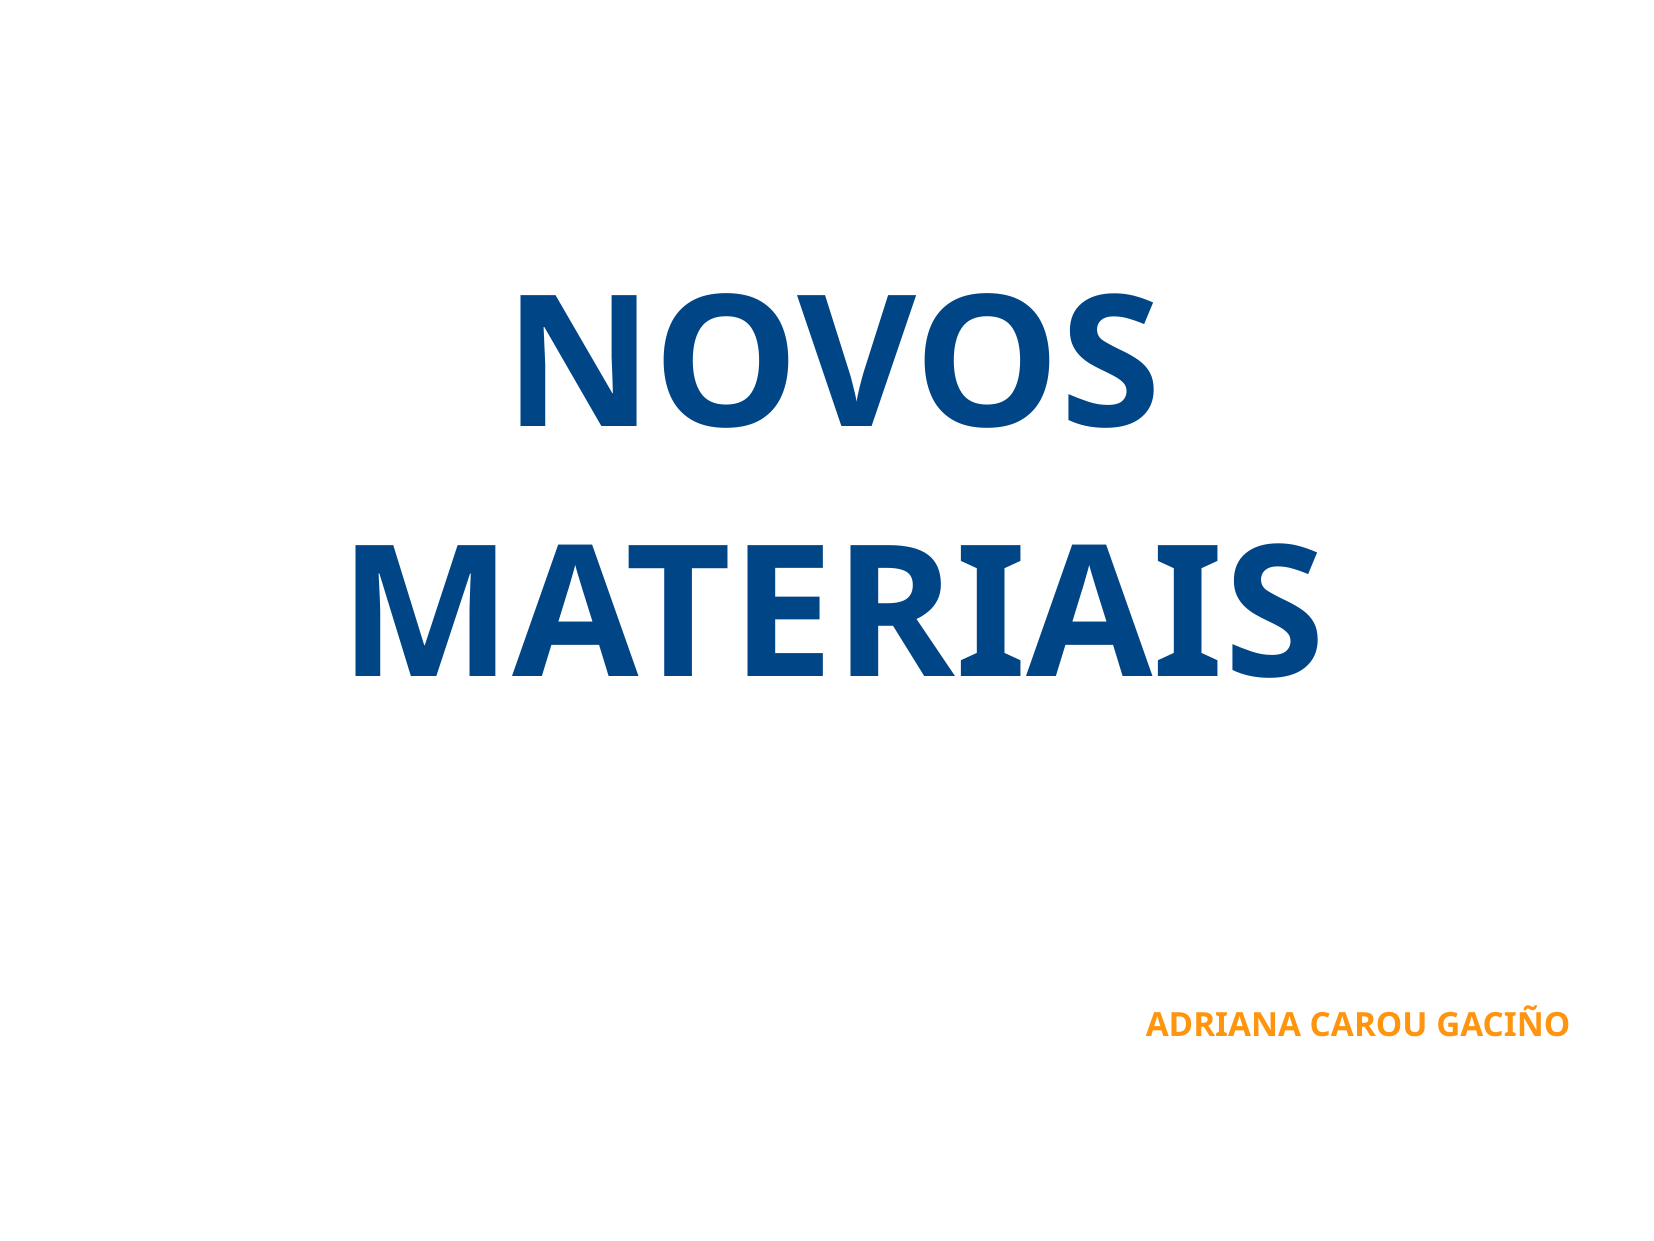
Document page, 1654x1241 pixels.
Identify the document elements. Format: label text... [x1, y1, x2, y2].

title NOVOS MATERIAIS [88, 224, 1577, 736]
subtitle ADRIANA CAROU GACIÑO [590, 944, 1571, 1102]
